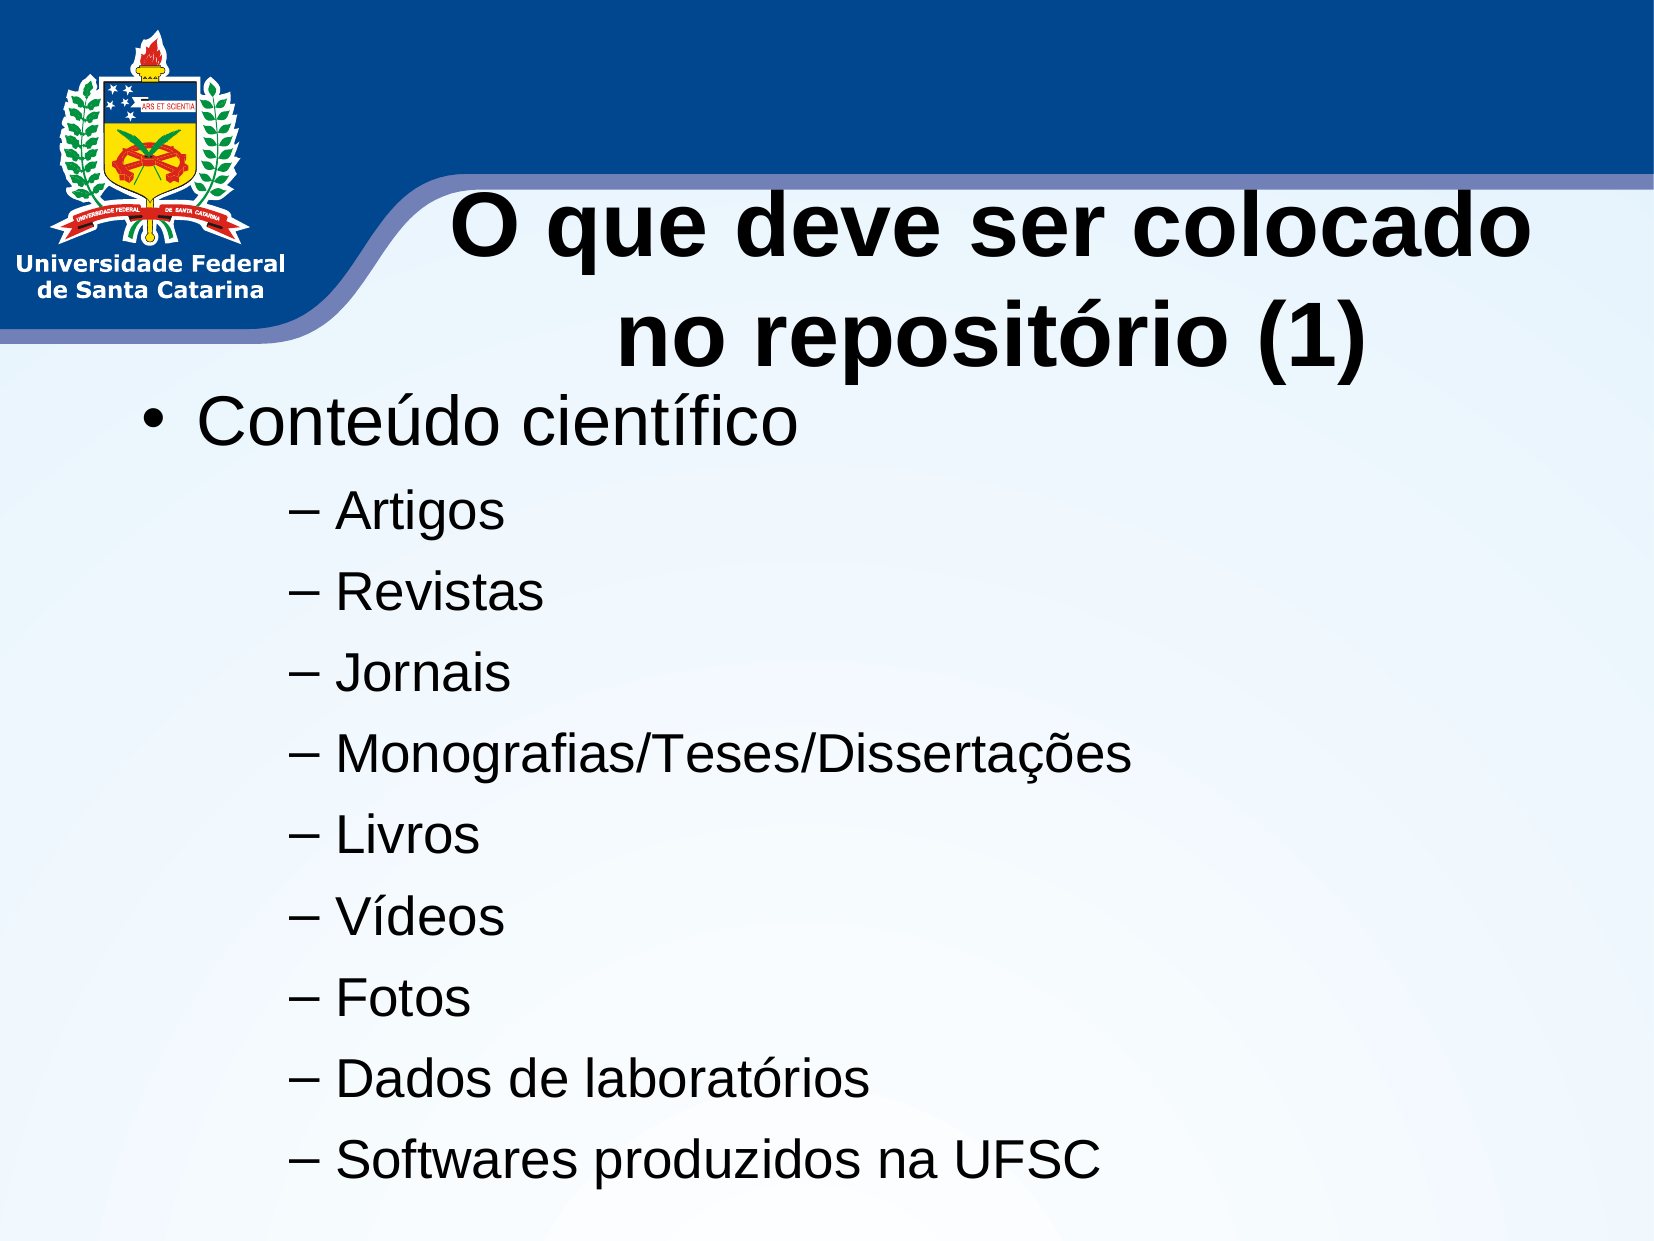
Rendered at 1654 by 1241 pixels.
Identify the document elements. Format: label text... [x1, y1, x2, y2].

title O que deve ser colocado no repositório (1) [383, 164, 1601, 385]
list Conteúdo científico Artigos Revistas Jornais Monografias/Teses/Dissertações Livros Vídeos Fotos Dados de laboratórios Softwares produzidos na UFSC [141, 374, 1541, 1194]
